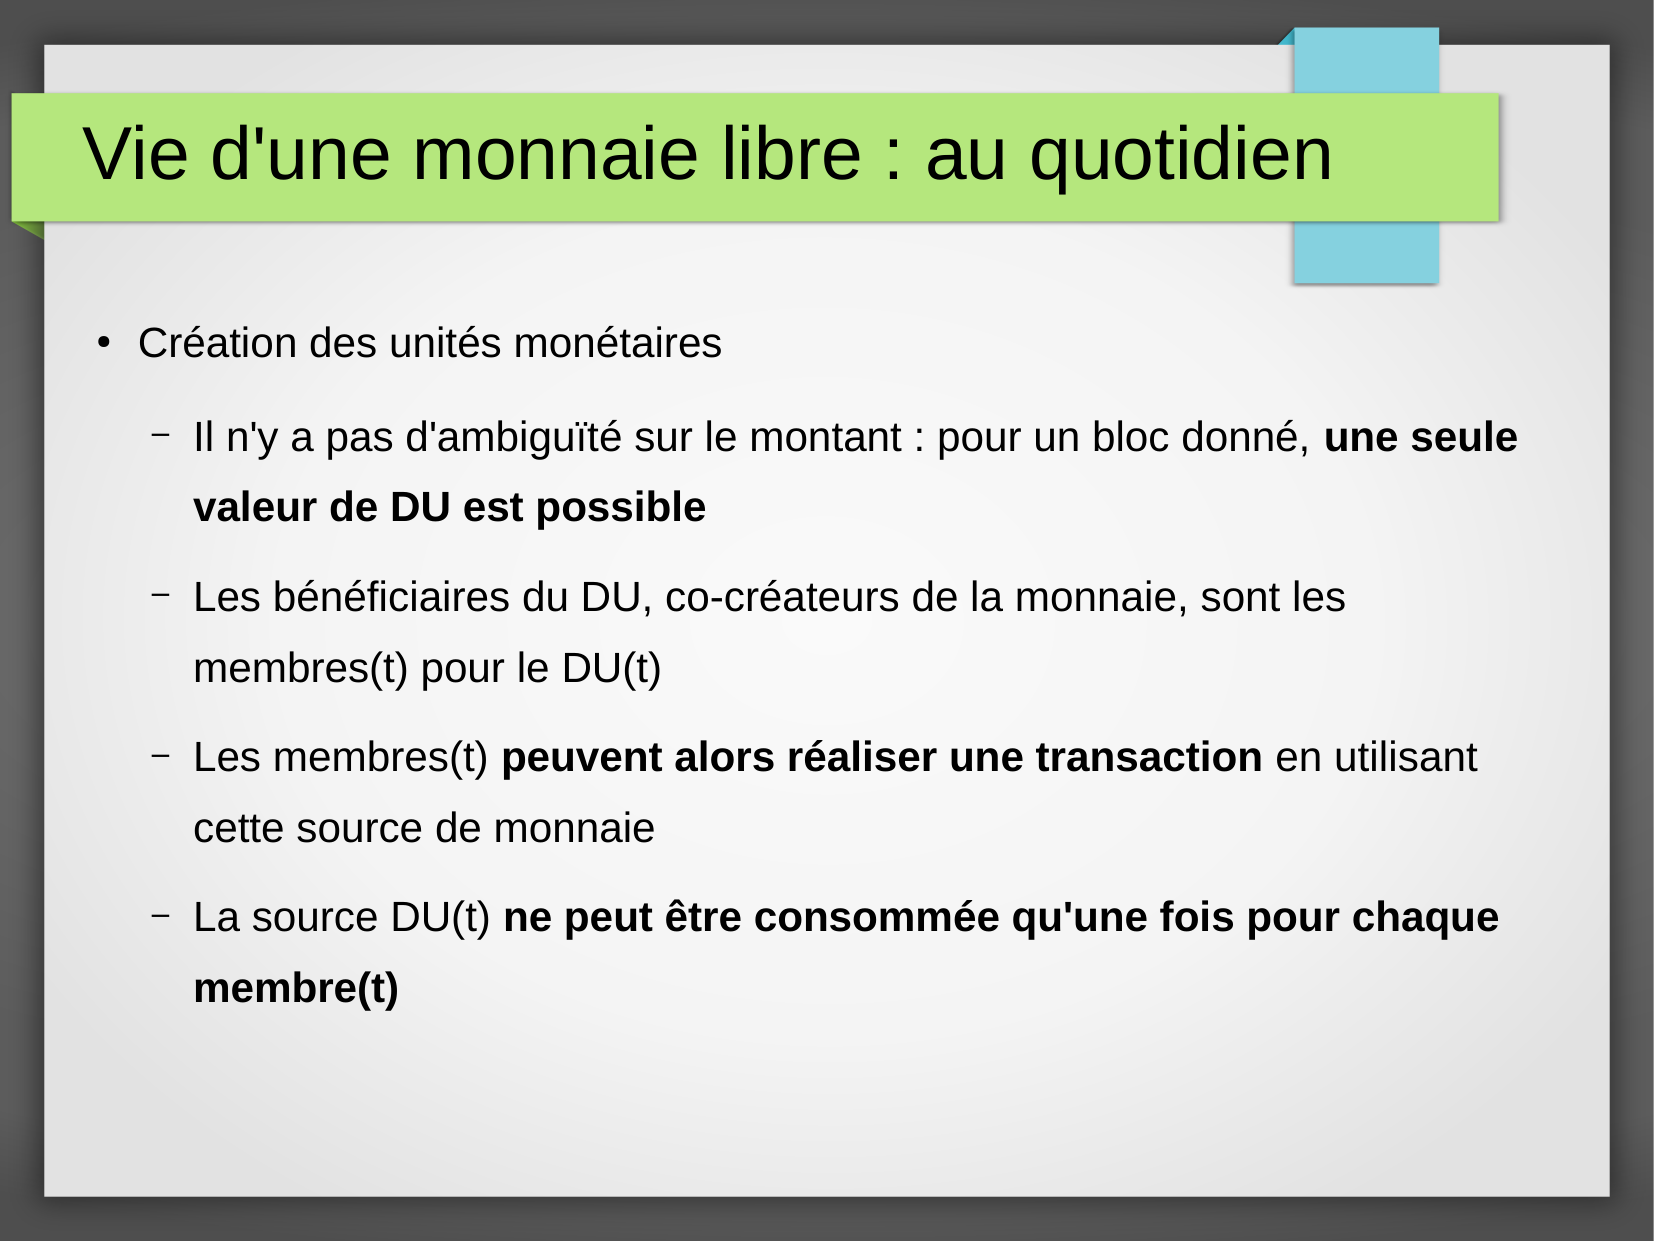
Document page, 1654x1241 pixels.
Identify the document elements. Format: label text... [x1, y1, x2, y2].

title Vie d'une monnaie libre : au quotidien [82, 94, 1477, 213]
picture [0, 0, 1654, 1241]
list Création des unités monétaires Il n'y a pas d'ambiguïté sur le montant : pour un bloc donné, une seule valeur de DU est possible Les bénéficiaires du DU, co-créateurs de la monnaie, sont les membres(t) pour le DU(t) Les membres(t) peuvent alors réaliser une transaction en utilisant cette source de monnaie La source DU(t) ne peut être consommée qu'une fois pour chaque membre(t) [82, 295, 1571, 1015]
